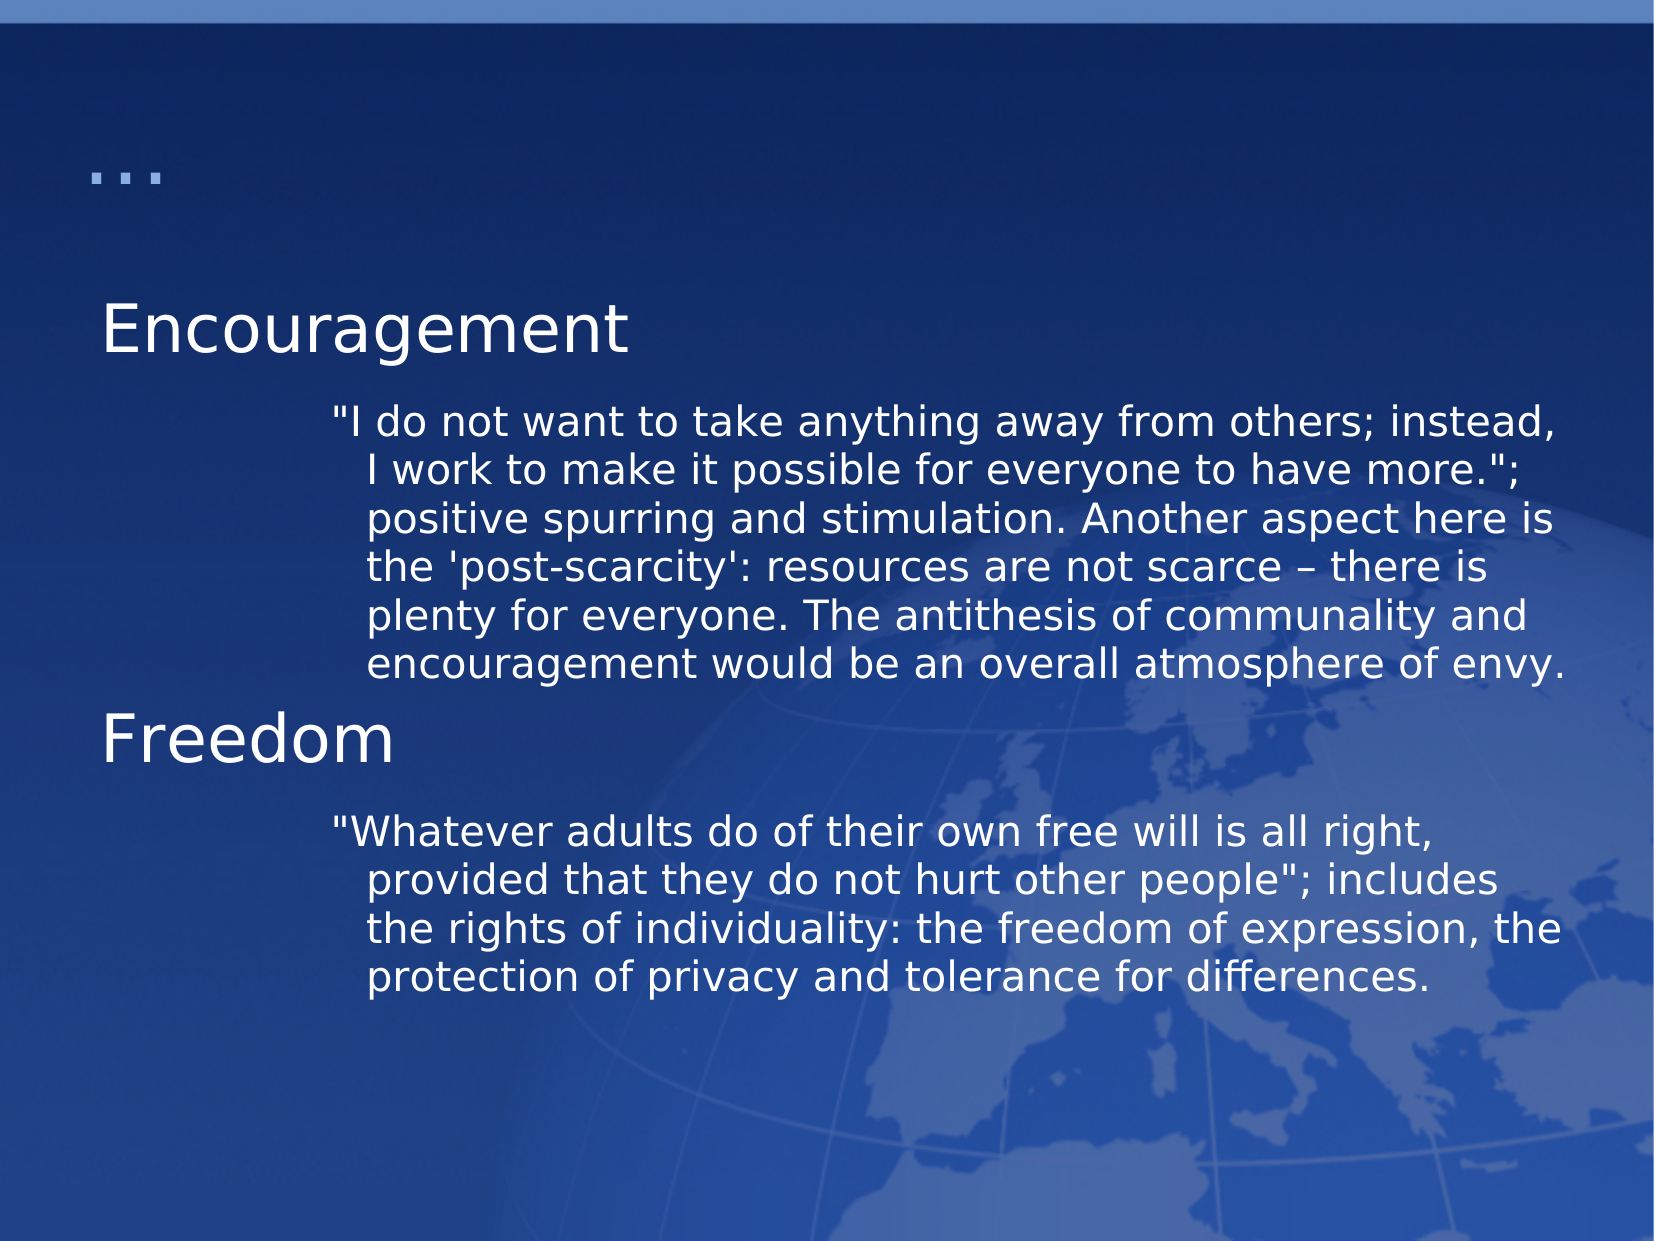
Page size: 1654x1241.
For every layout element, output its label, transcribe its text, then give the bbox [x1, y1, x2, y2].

picture [0, 0, 1654, 1241]
title ... [82, 56, 1571, 250]
list Encouragement "I do not want to take anything away from others; instead, I work to make it possible for everyone to have more."; positive spurring and stimulation. Another aspect here is the 'post-scarcity': resources are not scarce – there is plenty for everyone. The antithesis of communality and encouragement would be an overall atmosphere of envy. Freedom "Whatever adults do of their own free will is all right, provided that they do not hurt other people"; includes the rights of individuality: the freedom of expression, the protection of privacy and tolerance for differences. [82, 290, 1571, 1094]
